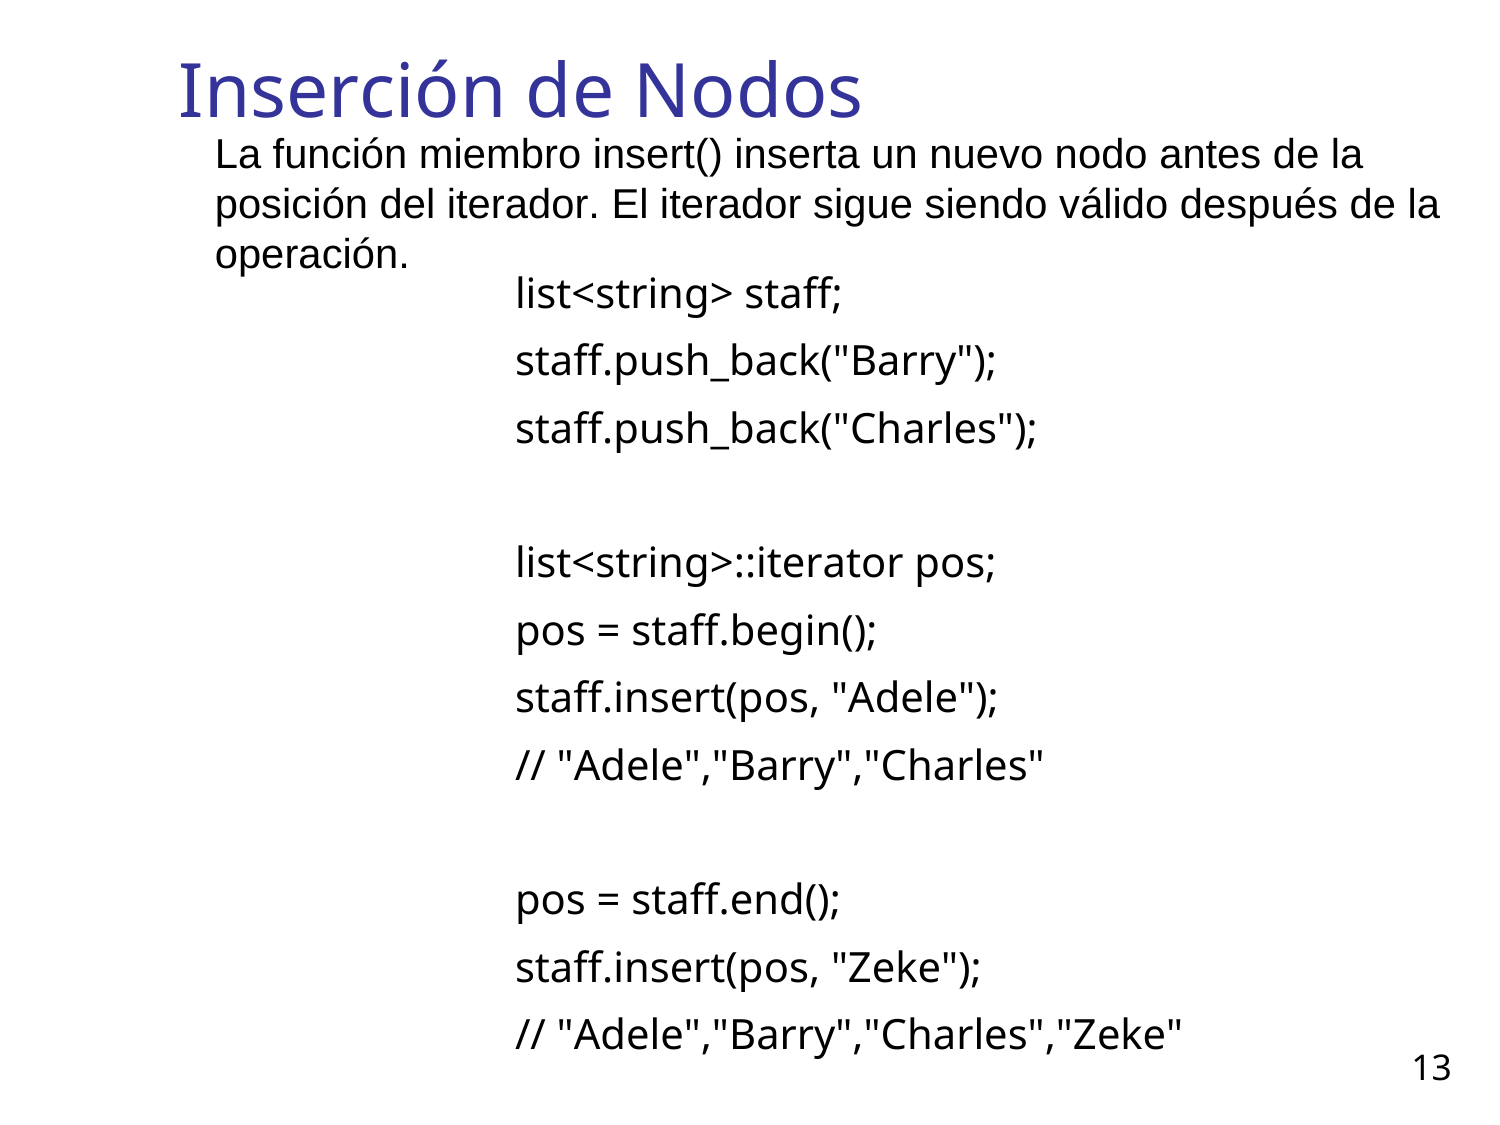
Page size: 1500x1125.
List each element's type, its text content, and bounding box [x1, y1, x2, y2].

title Inserción de Nodos [163, 0, 1443, 148]
list list<string> staff; staff.push_back("Barry"); staff.push_back("Charles"); list<string>::iterator pos; pos = staff.begin(); staff.insert(pos, "Adele"); // "Adele","Barry","Charles" pos = staff.end(); staff.insert(pos, "Zeke"); // "Adele","Barry","Charles","Zeke" [499, 256, 1363, 1037]
text_box La función miembro insert() inserta un nuevo nodo antes de la posición del iterador. El iterador sigue siendo válido después de la operación. [199, 118, 1500, 285]
